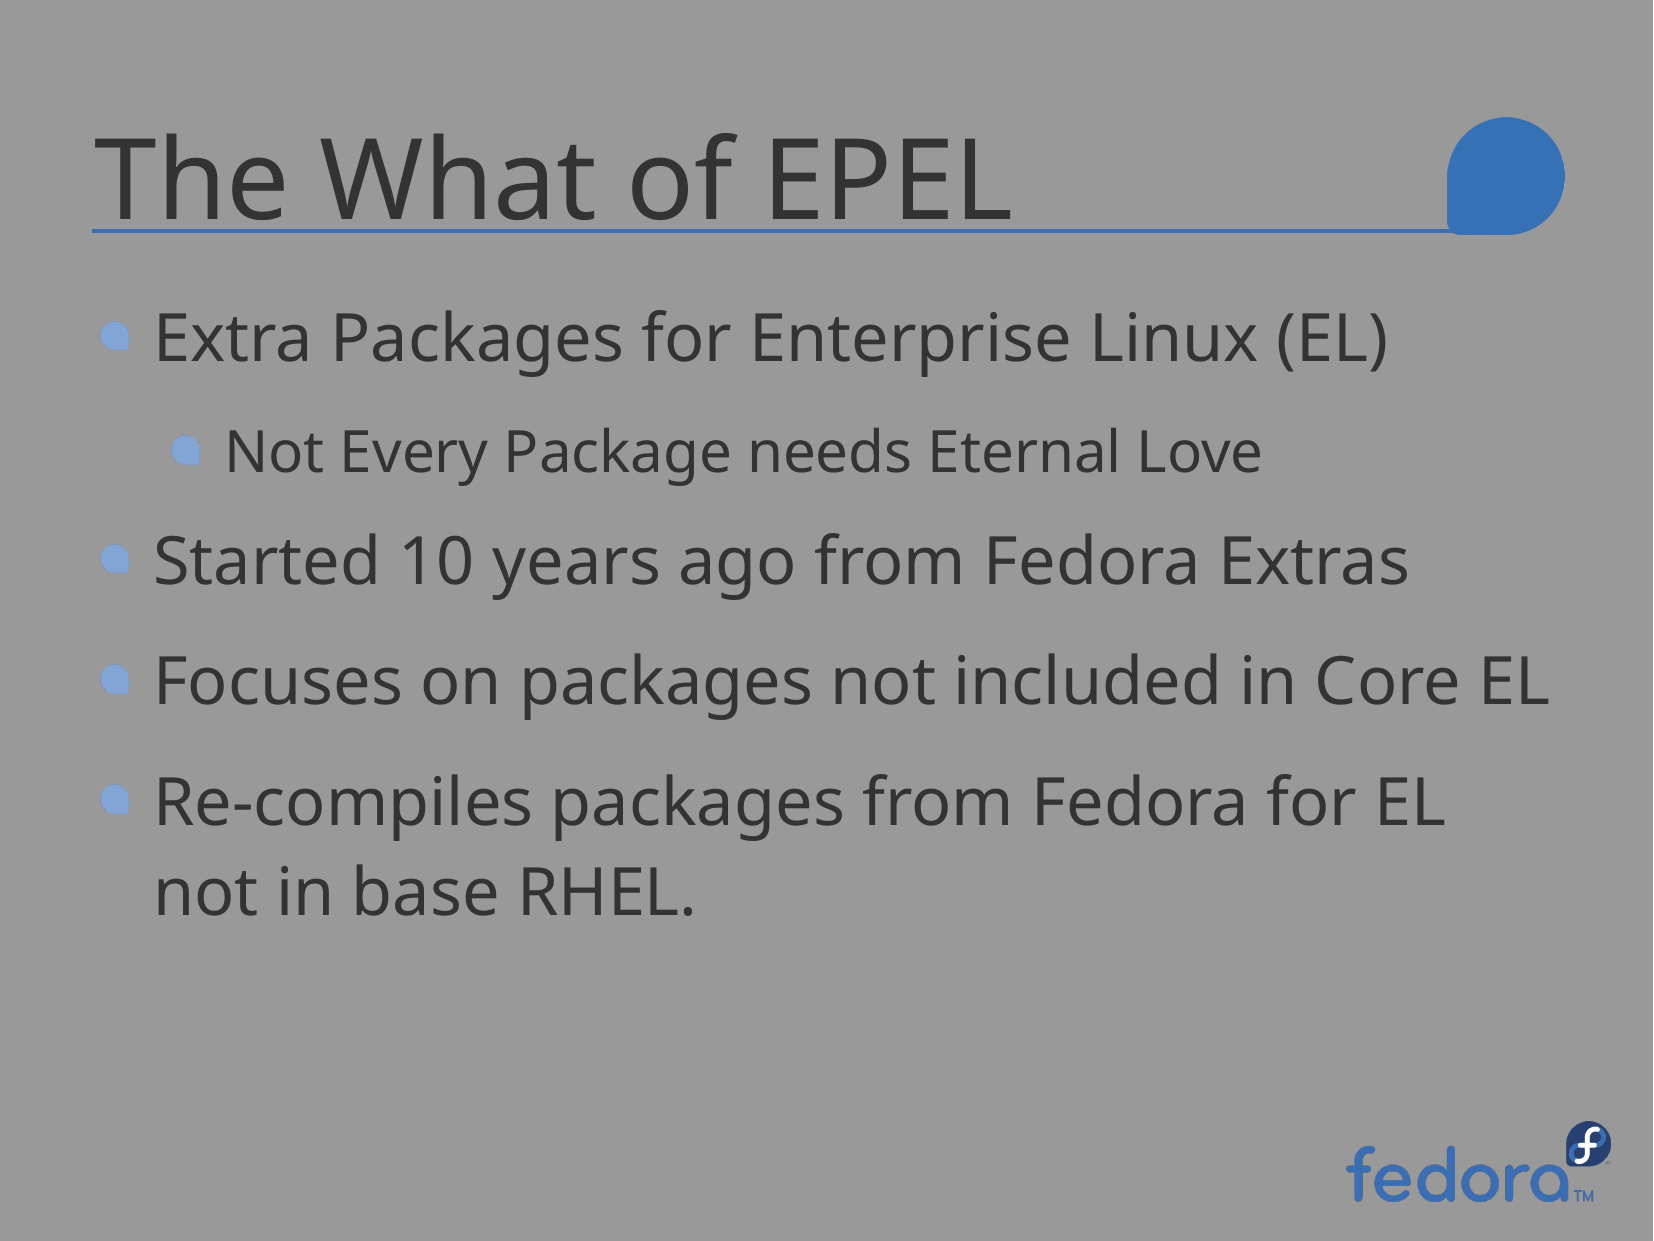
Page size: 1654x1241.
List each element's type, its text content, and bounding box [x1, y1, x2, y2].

title The What of EPEL [94, 100, 1425, 251]
picture [1447, 117, 1565, 235]
list Extra Packages for Enterprise Linux (EL) Not Every Package needs Eternal Love Started 10 years ago from Fedora Extras Focuses on packages not included in Core EL Re-compiles packages from Fedora for EL not in base RHEL. [82, 290, 1571, 1095]
picture [1346, 1121, 1611, 1202]
